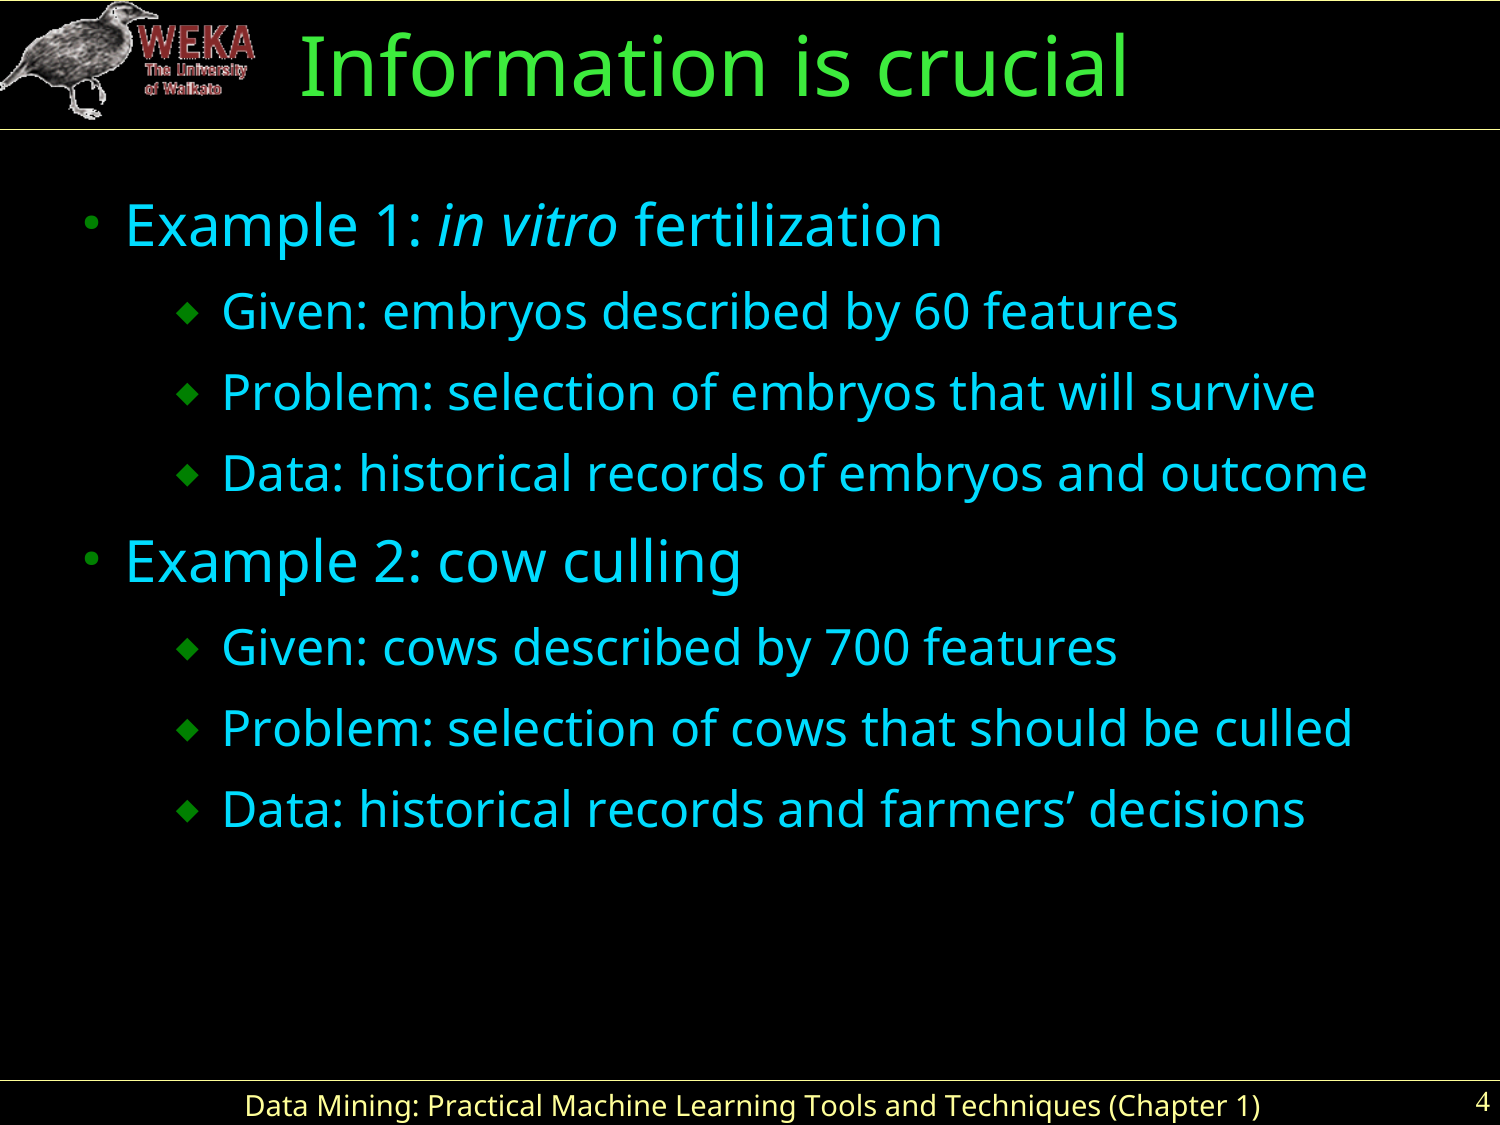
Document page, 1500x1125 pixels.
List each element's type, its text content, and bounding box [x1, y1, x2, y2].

list Example 1: in vitro fertilization Given: embryos described by 60 features Problem: selection of embryos that will survive Data: historical records of embryos and outcome Example 2: cow culling Given: cows described by 700 features Problem: selection of cows that should be culled Data: historical records and farmers’ decisions [67, 177, 1418, 1093]
picture [0, 1, 263, 129]
title Information is crucial [263, 0, 1500, 159]
